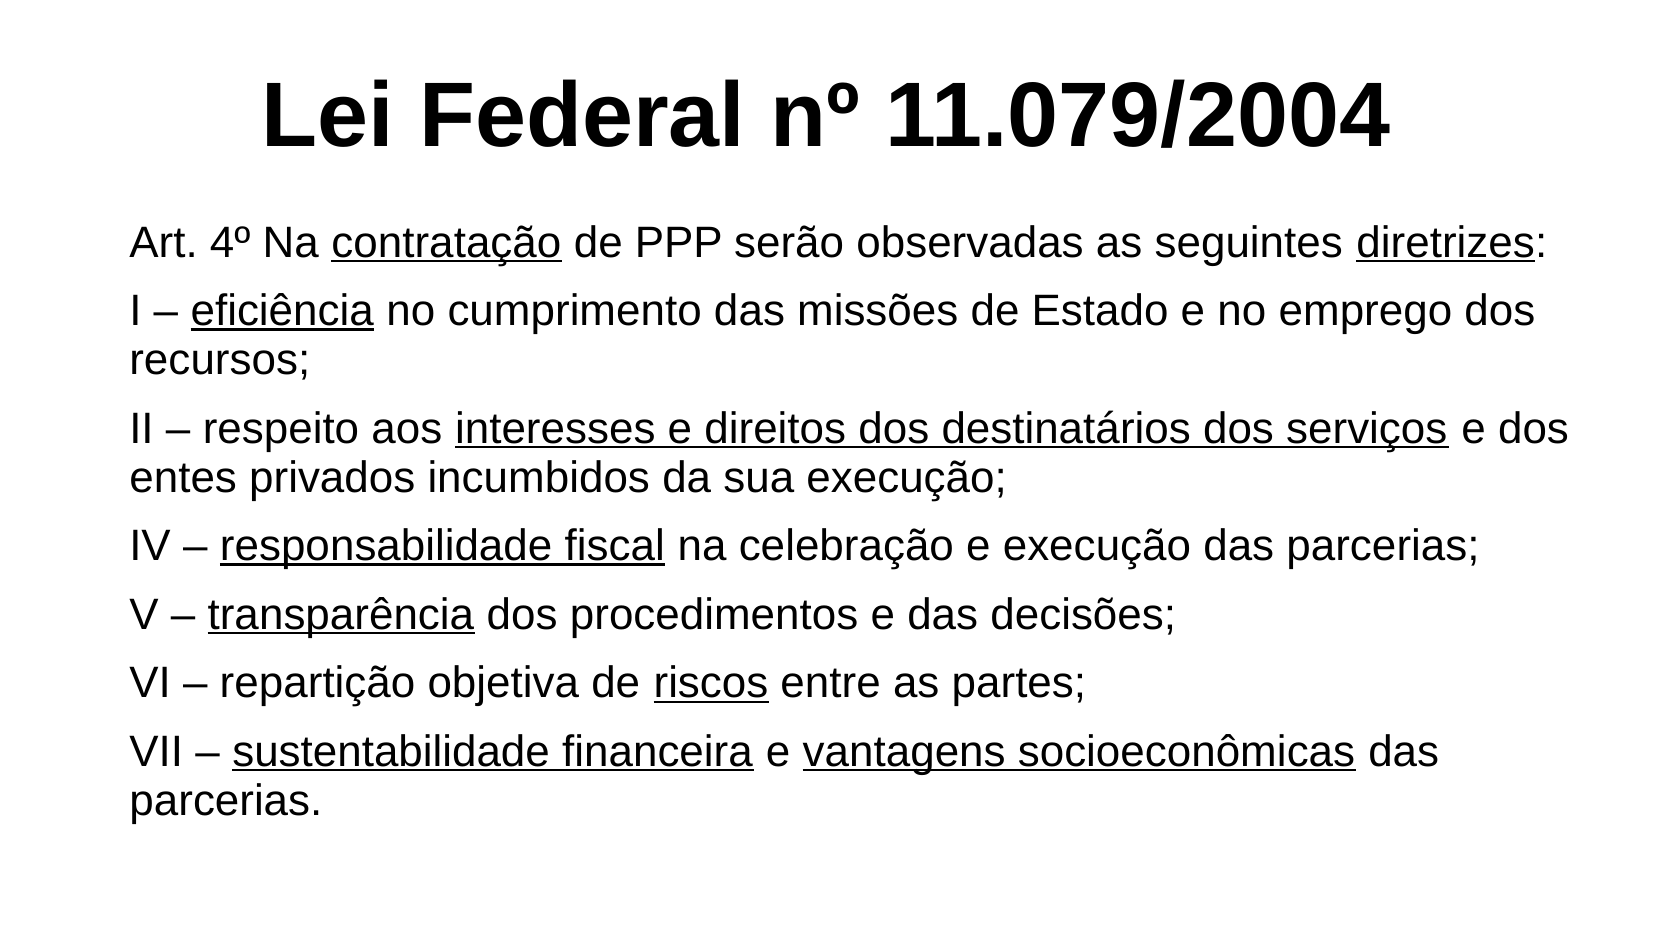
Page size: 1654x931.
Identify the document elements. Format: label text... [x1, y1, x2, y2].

title Lei Federal nº 11.079/2004 [82, 37, 1571, 193]
list Art. 4º Na contratação de PPP serão observadas as seguintes diretrizes: I – eficiência no cumprimento das missões de Estado e no emprego dos recursos; II – respeito aos interesses e direitos dos destinatários dos serviços e dos entes privados incumbidos da sua execução; IV – responsabilidade fiscal na celebração e execução das parcerias; V – transparência dos procedimentos e das decisões; VI – repartição objetiva de riscos entre as partes; VII – sustentabilidade financeira e vantagens socioeconômicas das parcerias. [82, 217, 1571, 886]
